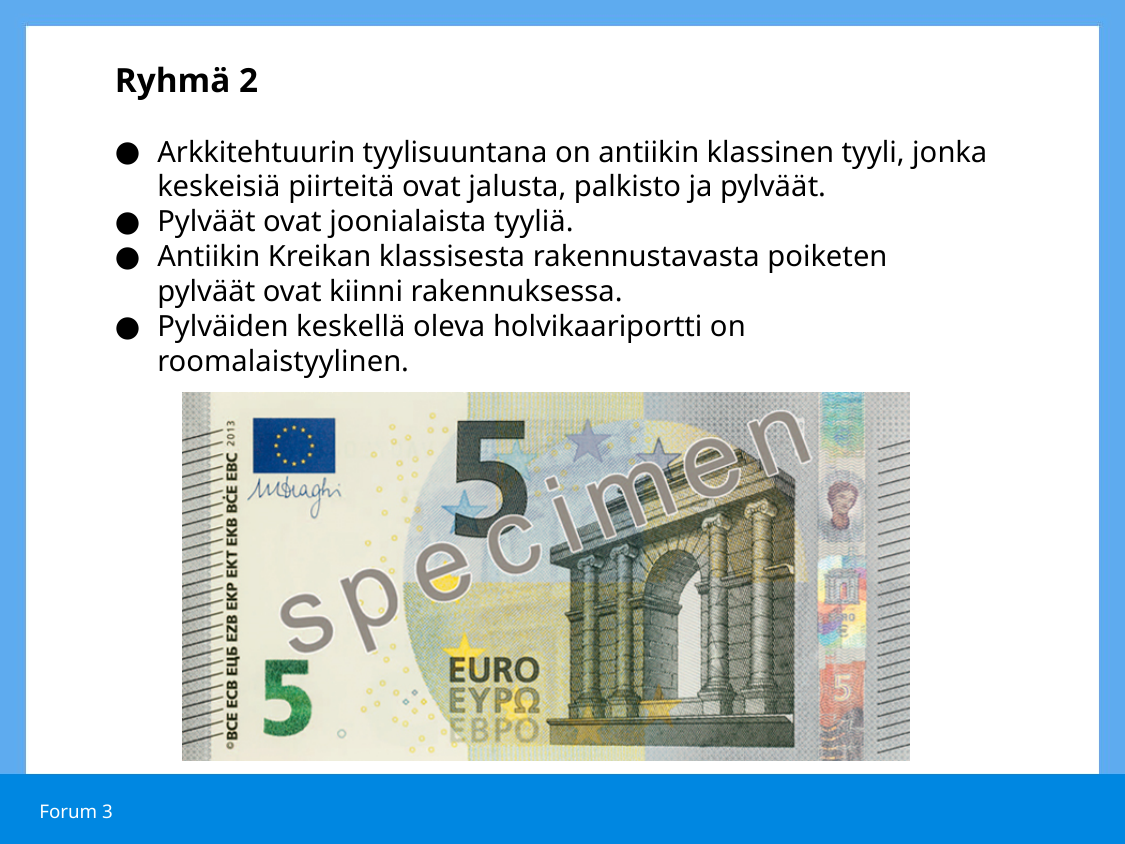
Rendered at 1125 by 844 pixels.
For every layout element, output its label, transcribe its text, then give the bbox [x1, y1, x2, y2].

list Ryhmä 2 Arkkitehtuurin tyylisuuntana on antiikin klassinen tyyli, jonka keskeisiä piirteitä ovat jalusta, palkisto ja pylväät. Pylväät ovat joonialaista tyyliä. Antiikin Kreikan klassisesta rakennustavasta poiketen pylväät ovat kiinni rakennuksessa. Pylväiden keskellä oleva holvikaariportti on roomalaistyylinen. [89, 47, 1003, 431]
picture [0, 0, 1125, 844]
